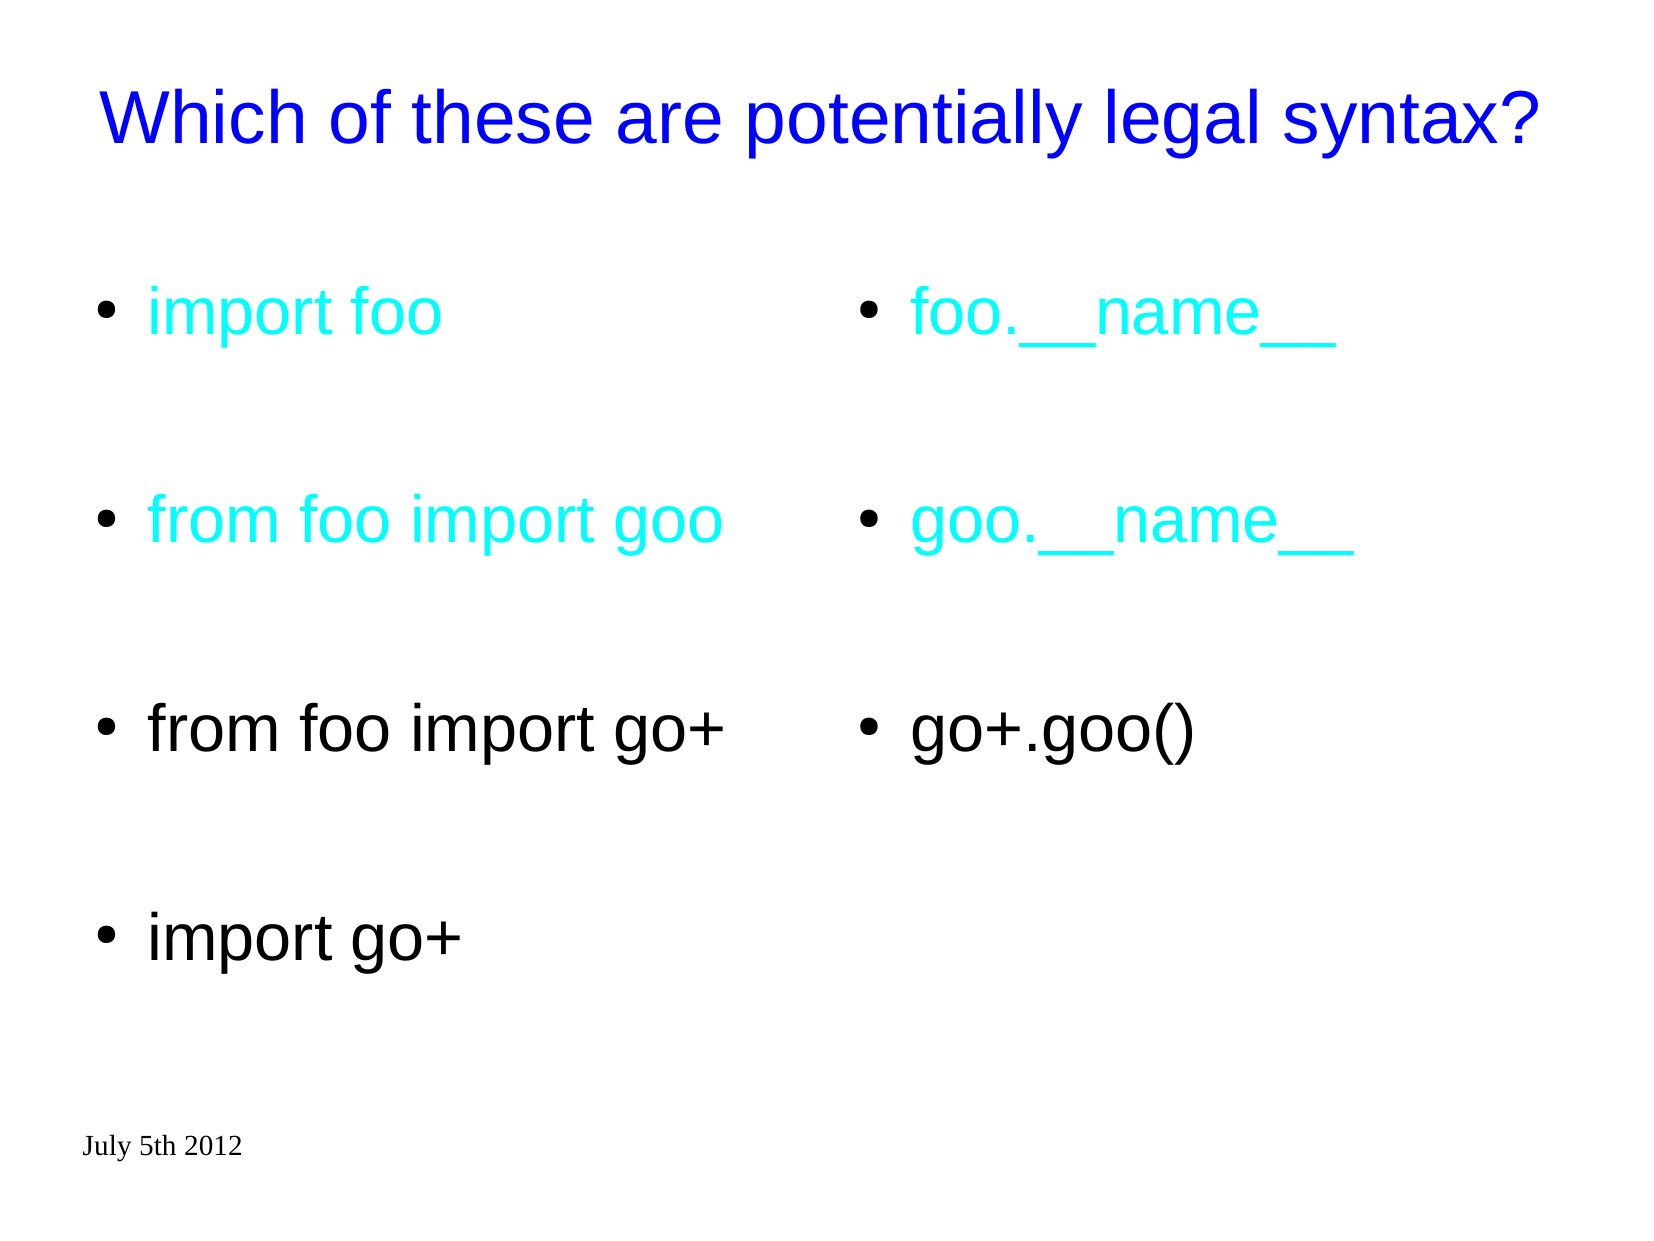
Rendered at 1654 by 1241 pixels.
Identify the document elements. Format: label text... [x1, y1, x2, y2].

list foo.__name__ goo.__name__ go+.goo() [839, 274, 1566, 1093]
title Which of these are potentially legal syntax? [76, 58, 1565, 178]
list import foo from foo import goo from foo import go+ import go+ [76, 274, 803, 1093]
